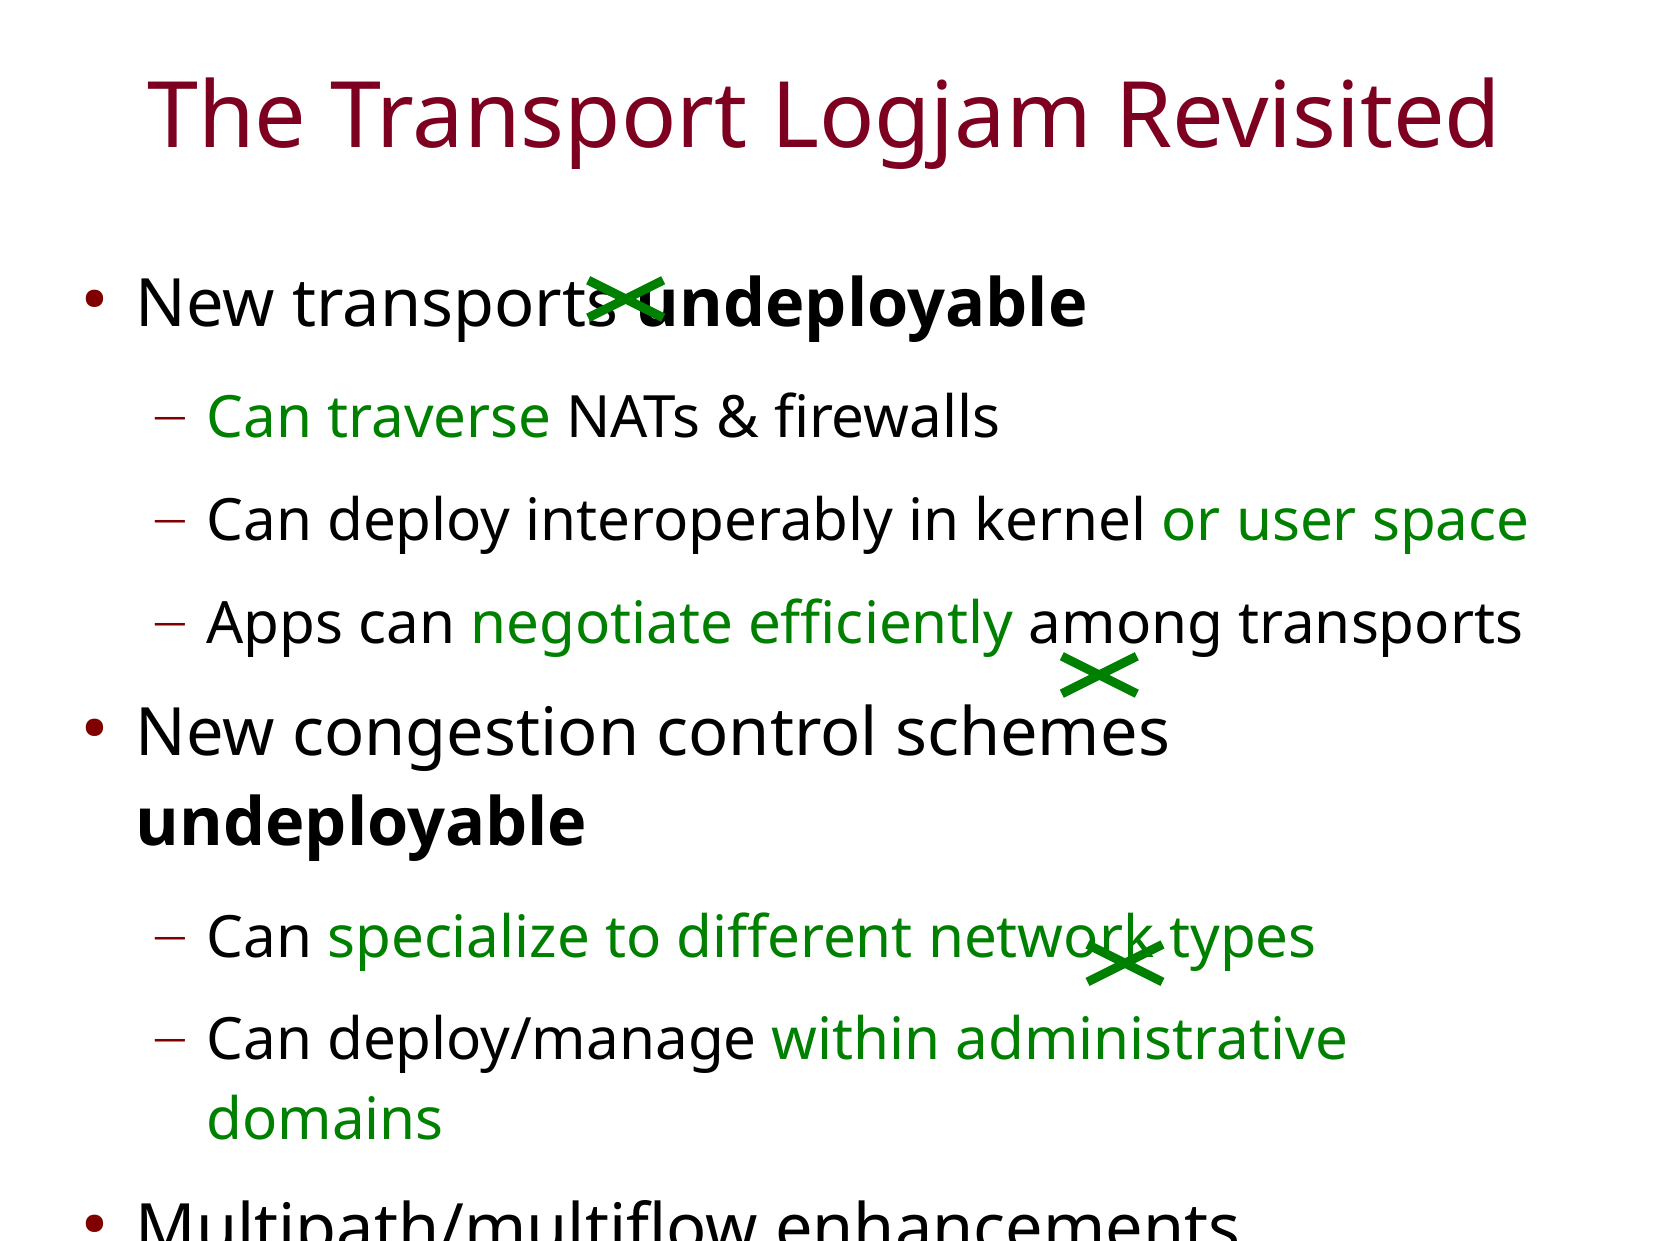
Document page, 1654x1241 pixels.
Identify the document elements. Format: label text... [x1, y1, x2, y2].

title The Transport Logjam Revisited [0, 8, 1651, 216]
list New transports undeployable Can traverse NATs & firewalls Can deploy interoperably in kernel or user space Apps can negotiate efficiently among transports New congestion control schemes undeployable Can specialize to different network types Can deploy/manage within administrative domains Multipath/multiflow enhancements undeployable Can deploy/manage within administrative domains [64, 254, 1595, 1096]
